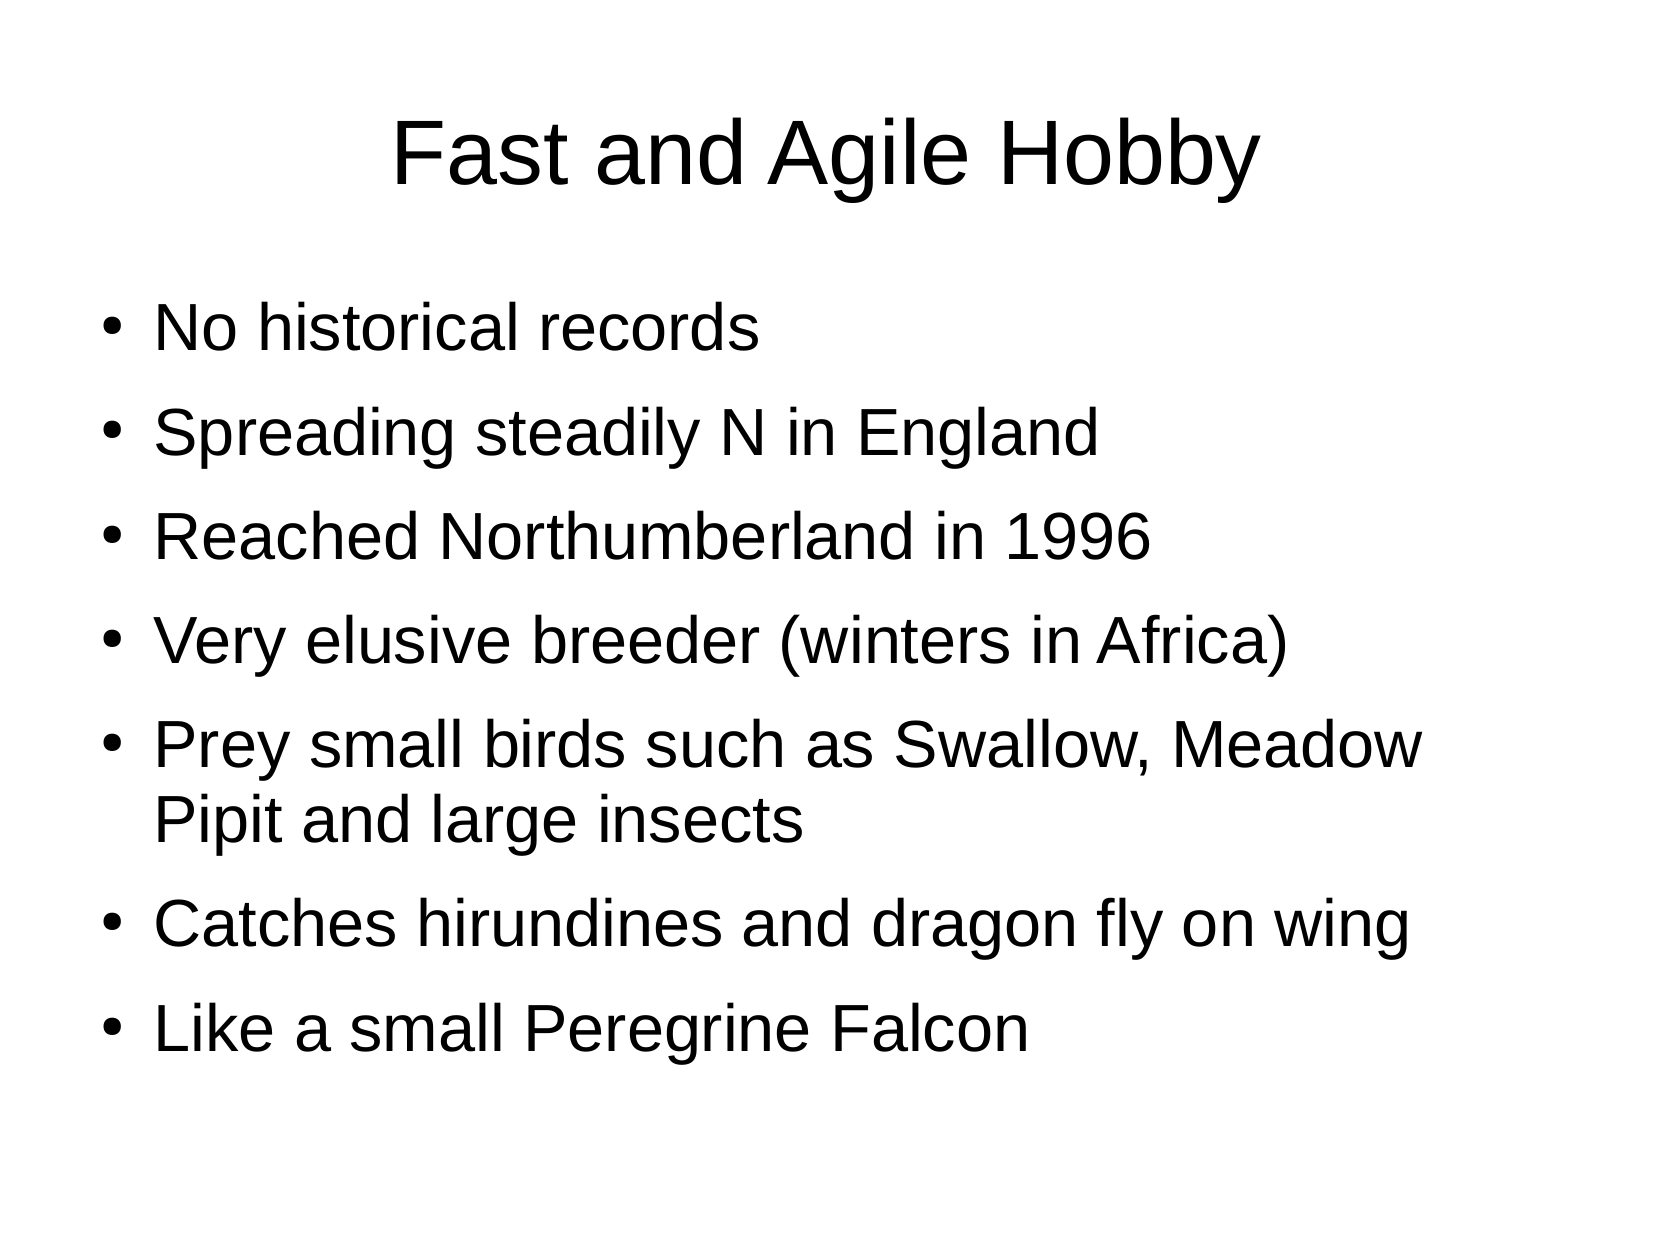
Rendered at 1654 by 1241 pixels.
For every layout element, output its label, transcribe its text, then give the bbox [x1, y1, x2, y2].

title Fast and Agile Hobby [82, 49, 1571, 257]
list No historical records Spreading steadily N in England Reached Northumberland in 1996 Very elusive breeder (winters in Africa) Prey small birds such as Swallow, Meadow Pipit and large insects Catches hirundines and dragon fly on wing Like a small Peregrine Falcon [82, 290, 1571, 1094]
